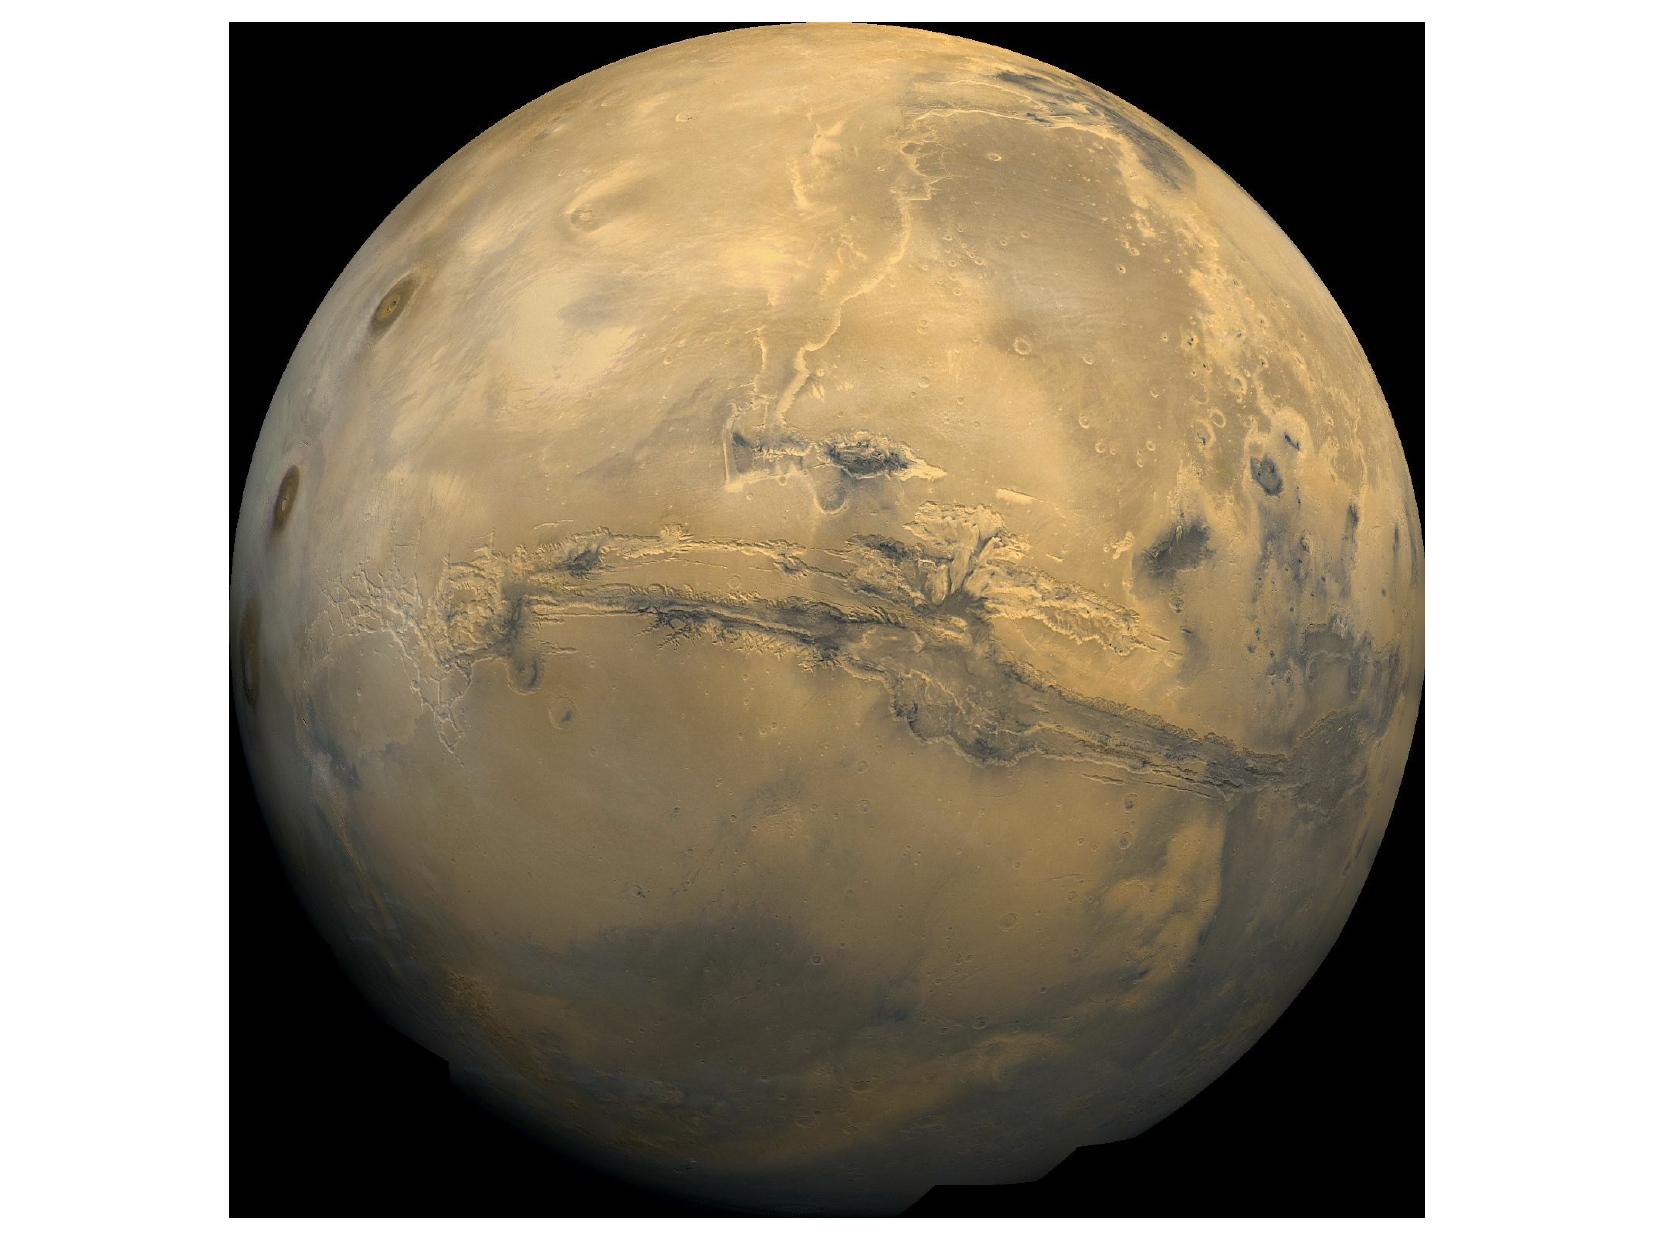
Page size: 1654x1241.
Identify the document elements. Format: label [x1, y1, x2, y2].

picture [229, 22, 1425, 1218]
